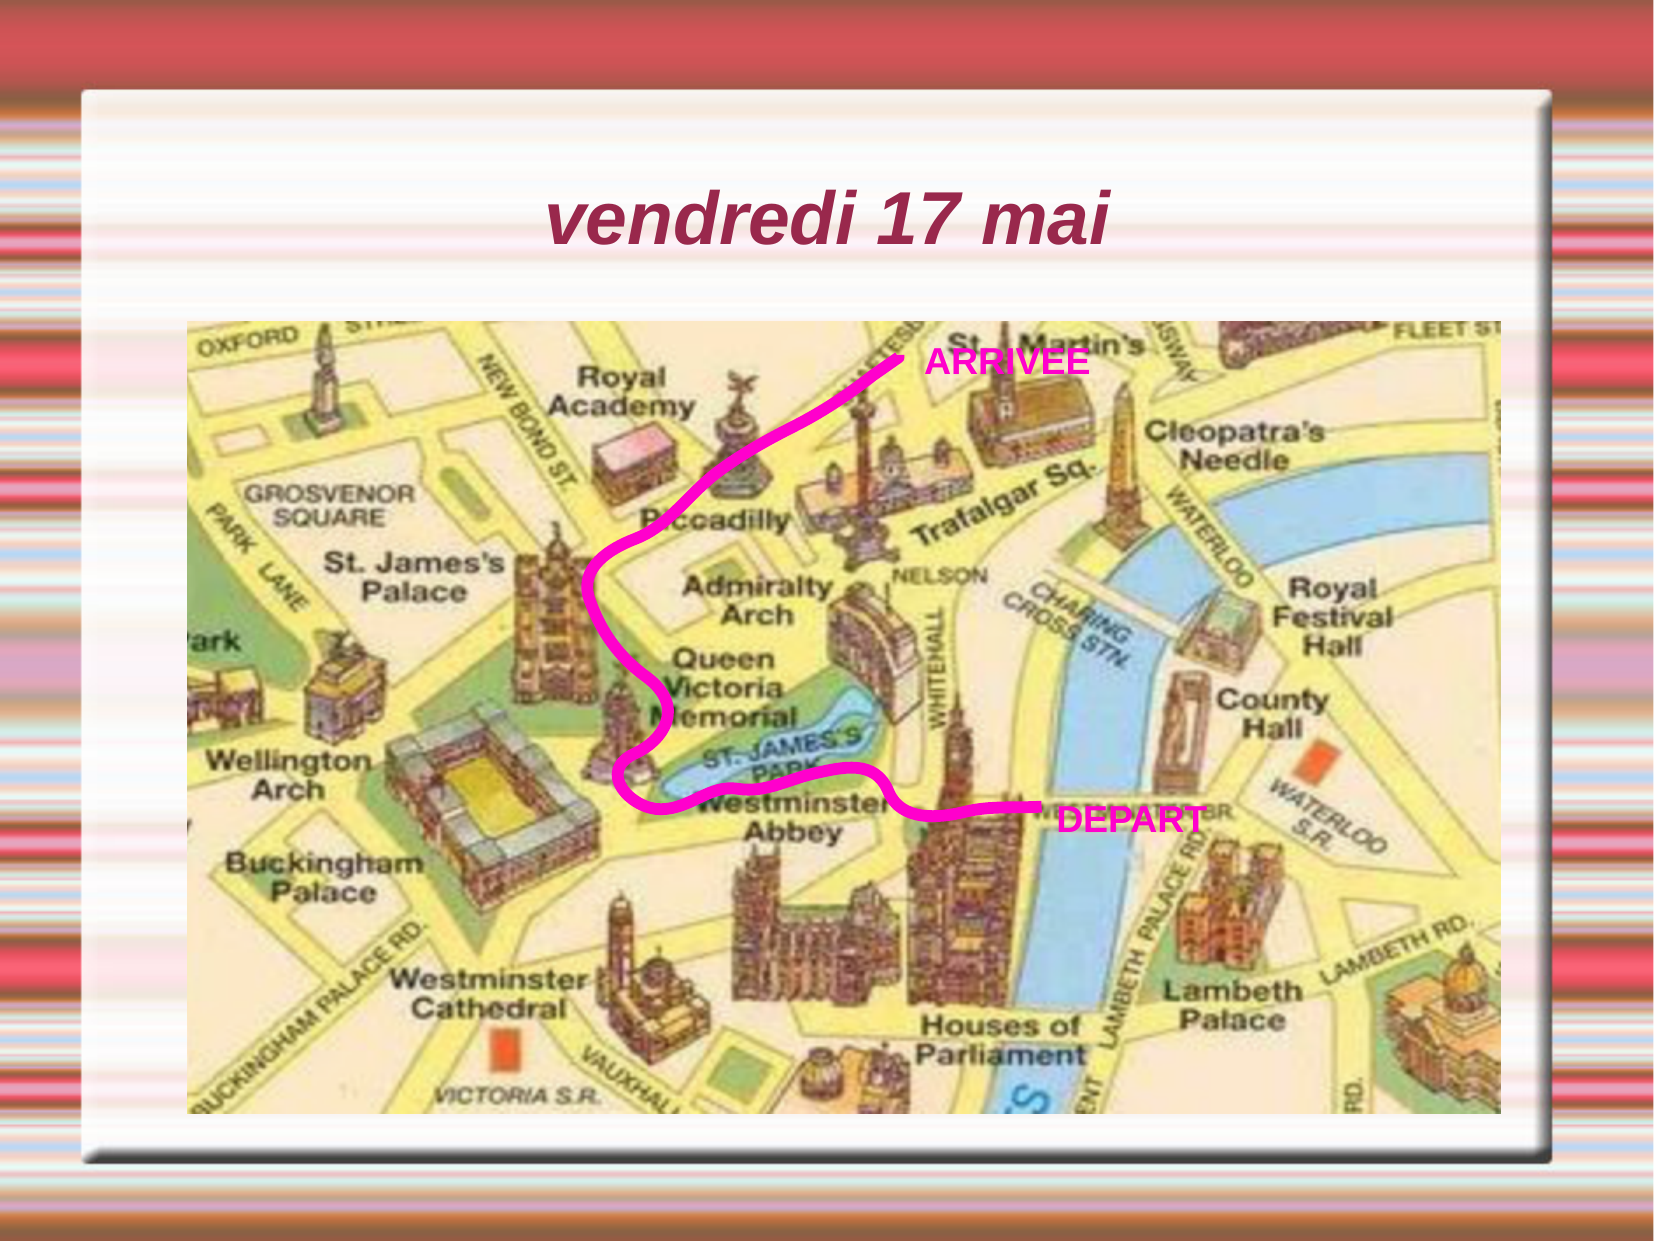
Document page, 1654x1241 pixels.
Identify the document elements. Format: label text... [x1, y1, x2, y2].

text_box DEPART [1041, 791, 1226, 849]
picture [0, 0, 1654, 1241]
title vendredi 17 mai [121, 114, 1534, 322]
text_box ARRIVEE [909, 332, 1106, 390]
